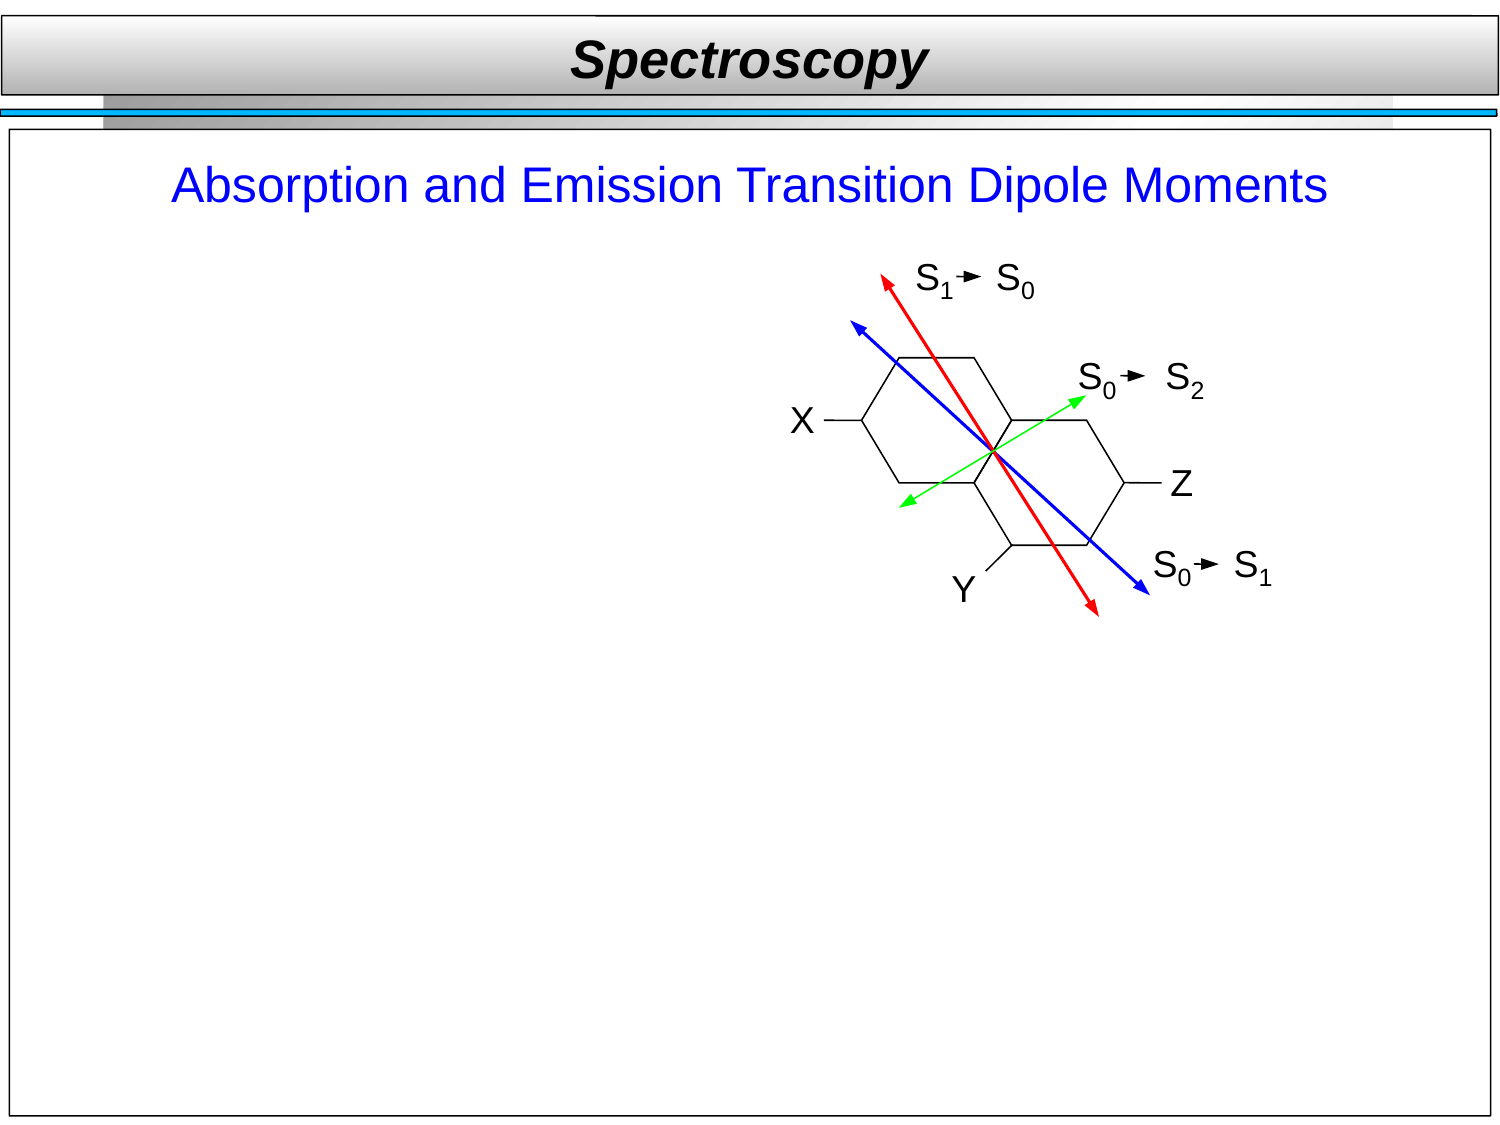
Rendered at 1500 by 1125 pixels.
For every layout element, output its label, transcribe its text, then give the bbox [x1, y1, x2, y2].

text_box S1 S0 [900, 245, 1051, 312]
text_box X [775, 388, 831, 449]
text_box [0, 109, 1497, 117]
text_box Spectroscopy [1, 15, 1499, 95]
text_box [9, 129, 1491, 1116]
text_box Z [1155, 451, 1209, 512]
title Absorption and Emission Transition Dipole Moments [112, 132, 1388, 233]
text_box S0 S1 [1137, 532, 1288, 600]
text_box Y [936, 557, 992, 618]
text_box S0 S2 [1062, 345, 1220, 412]
